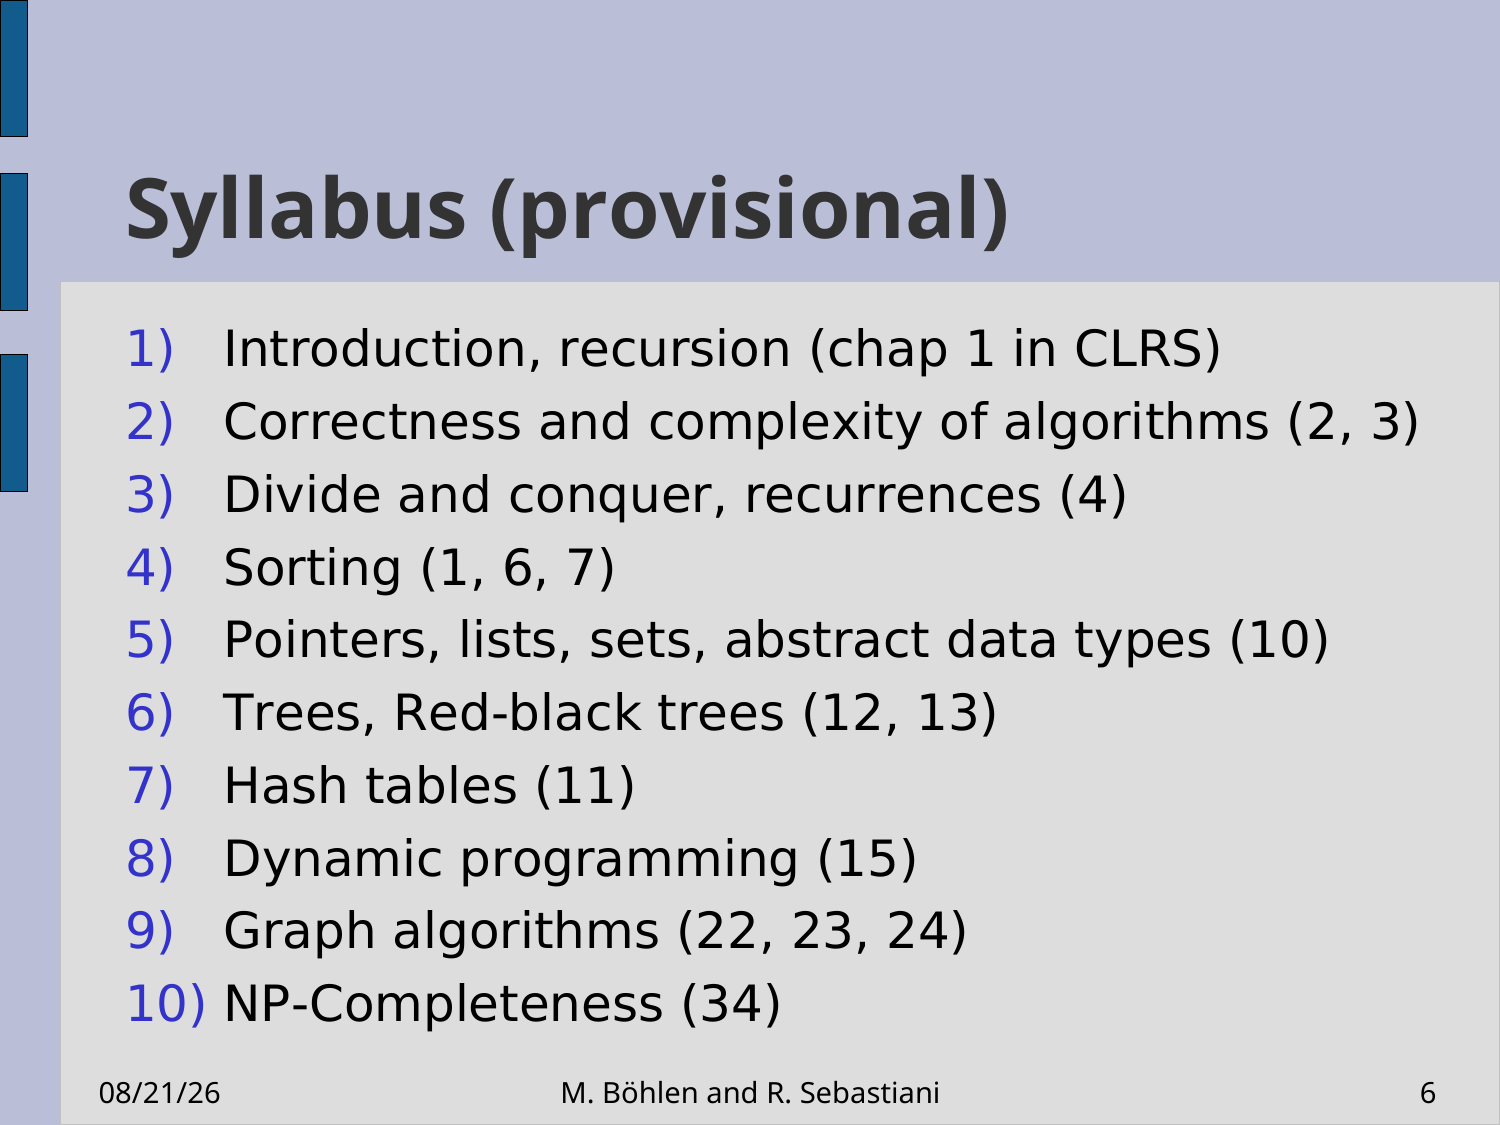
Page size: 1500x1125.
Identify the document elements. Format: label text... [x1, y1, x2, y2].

list Introduction, recursion (chap 1 in CLRS) Correctness and complexity of algorithms (2, 3) Divide and conquer, recurrences (4) Sorting (1, 6, 7) Pointers, lists, sets, abstract data types (10) Trees, Red-black trees (12, 13) Hash tables (11) Dynamic programming (15) Graph algorithms (22, 23, 24) NP-Completeness (34) [110, 312, 1445, 1042]
title Syllabus (provisional) [110, 67, 1392, 271]
